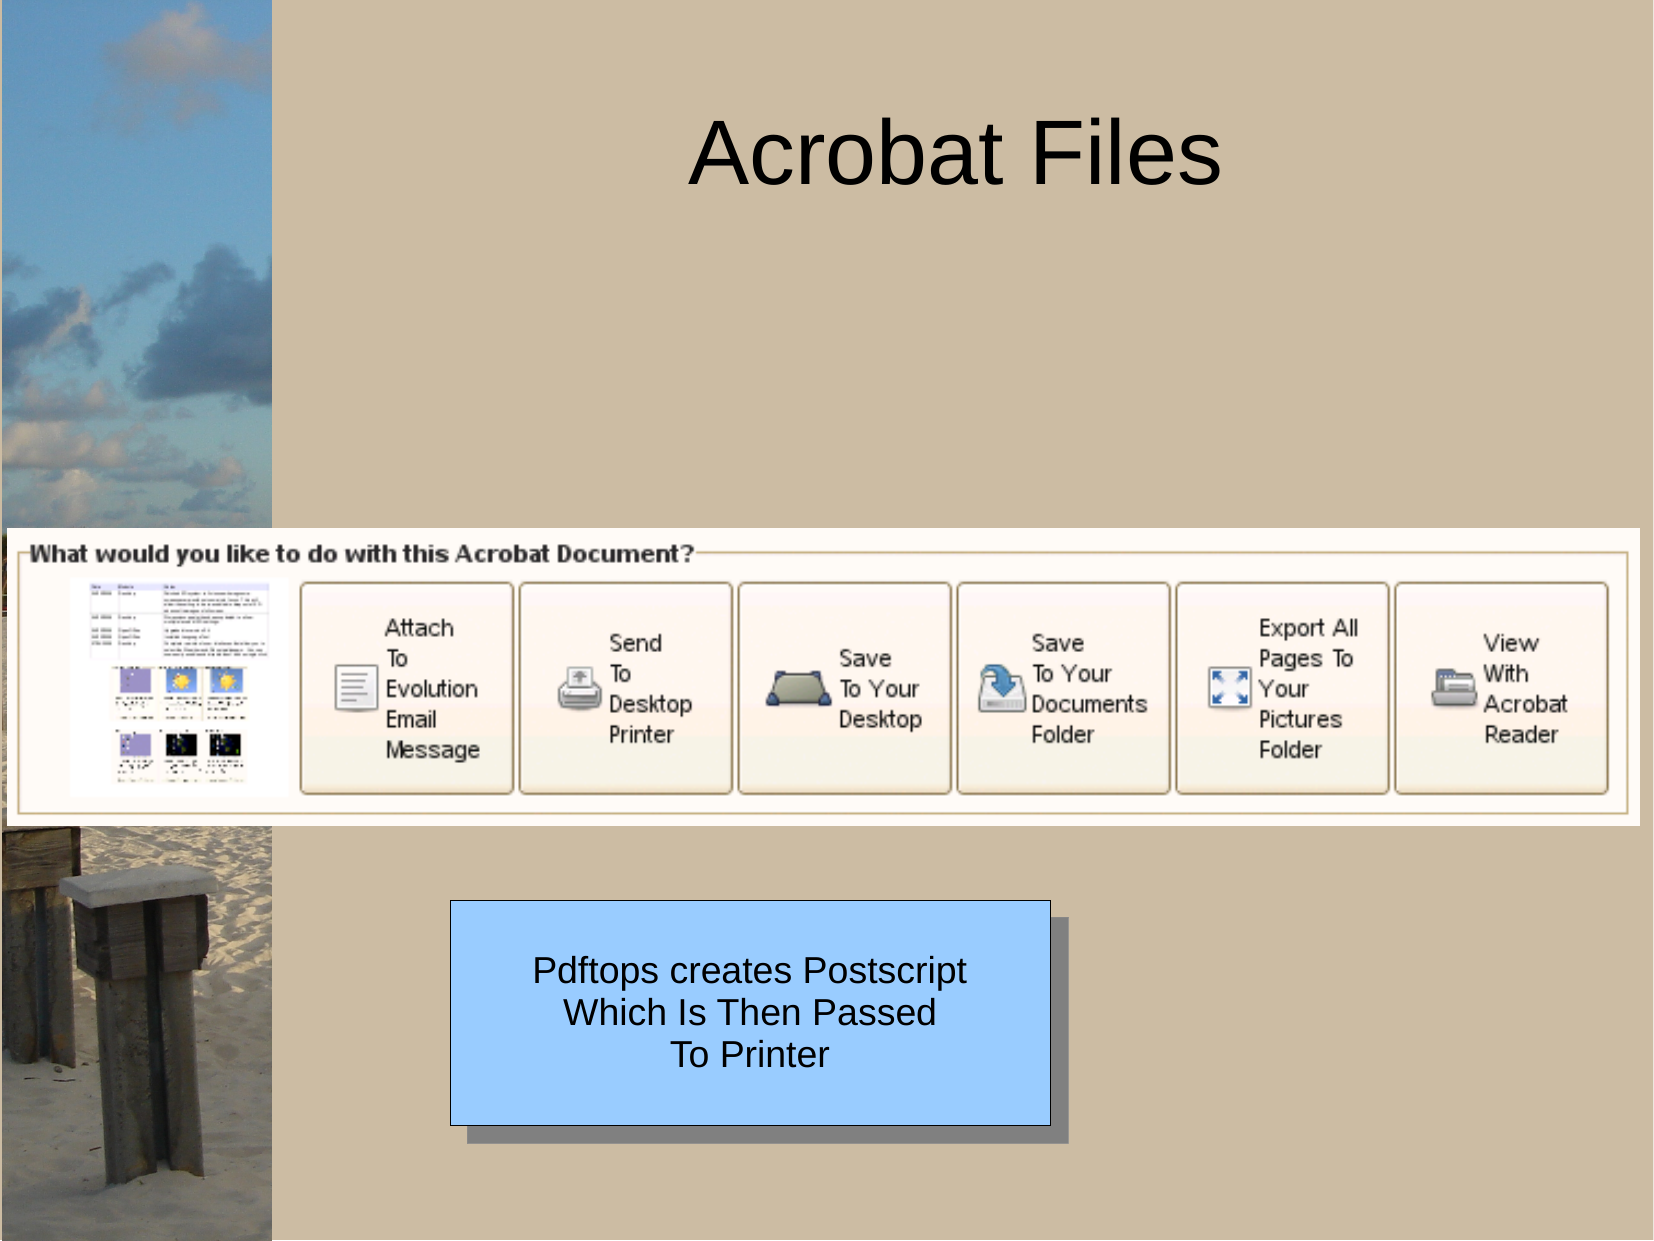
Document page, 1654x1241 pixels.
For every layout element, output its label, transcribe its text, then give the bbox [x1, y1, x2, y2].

picture [2, 0, 1640, 1241]
title Acrobat Files [300, 56, 1613, 250]
text_box Pdftops creates Postscript Which Is Then Passed To Printer [450, 900, 1051, 1126]
